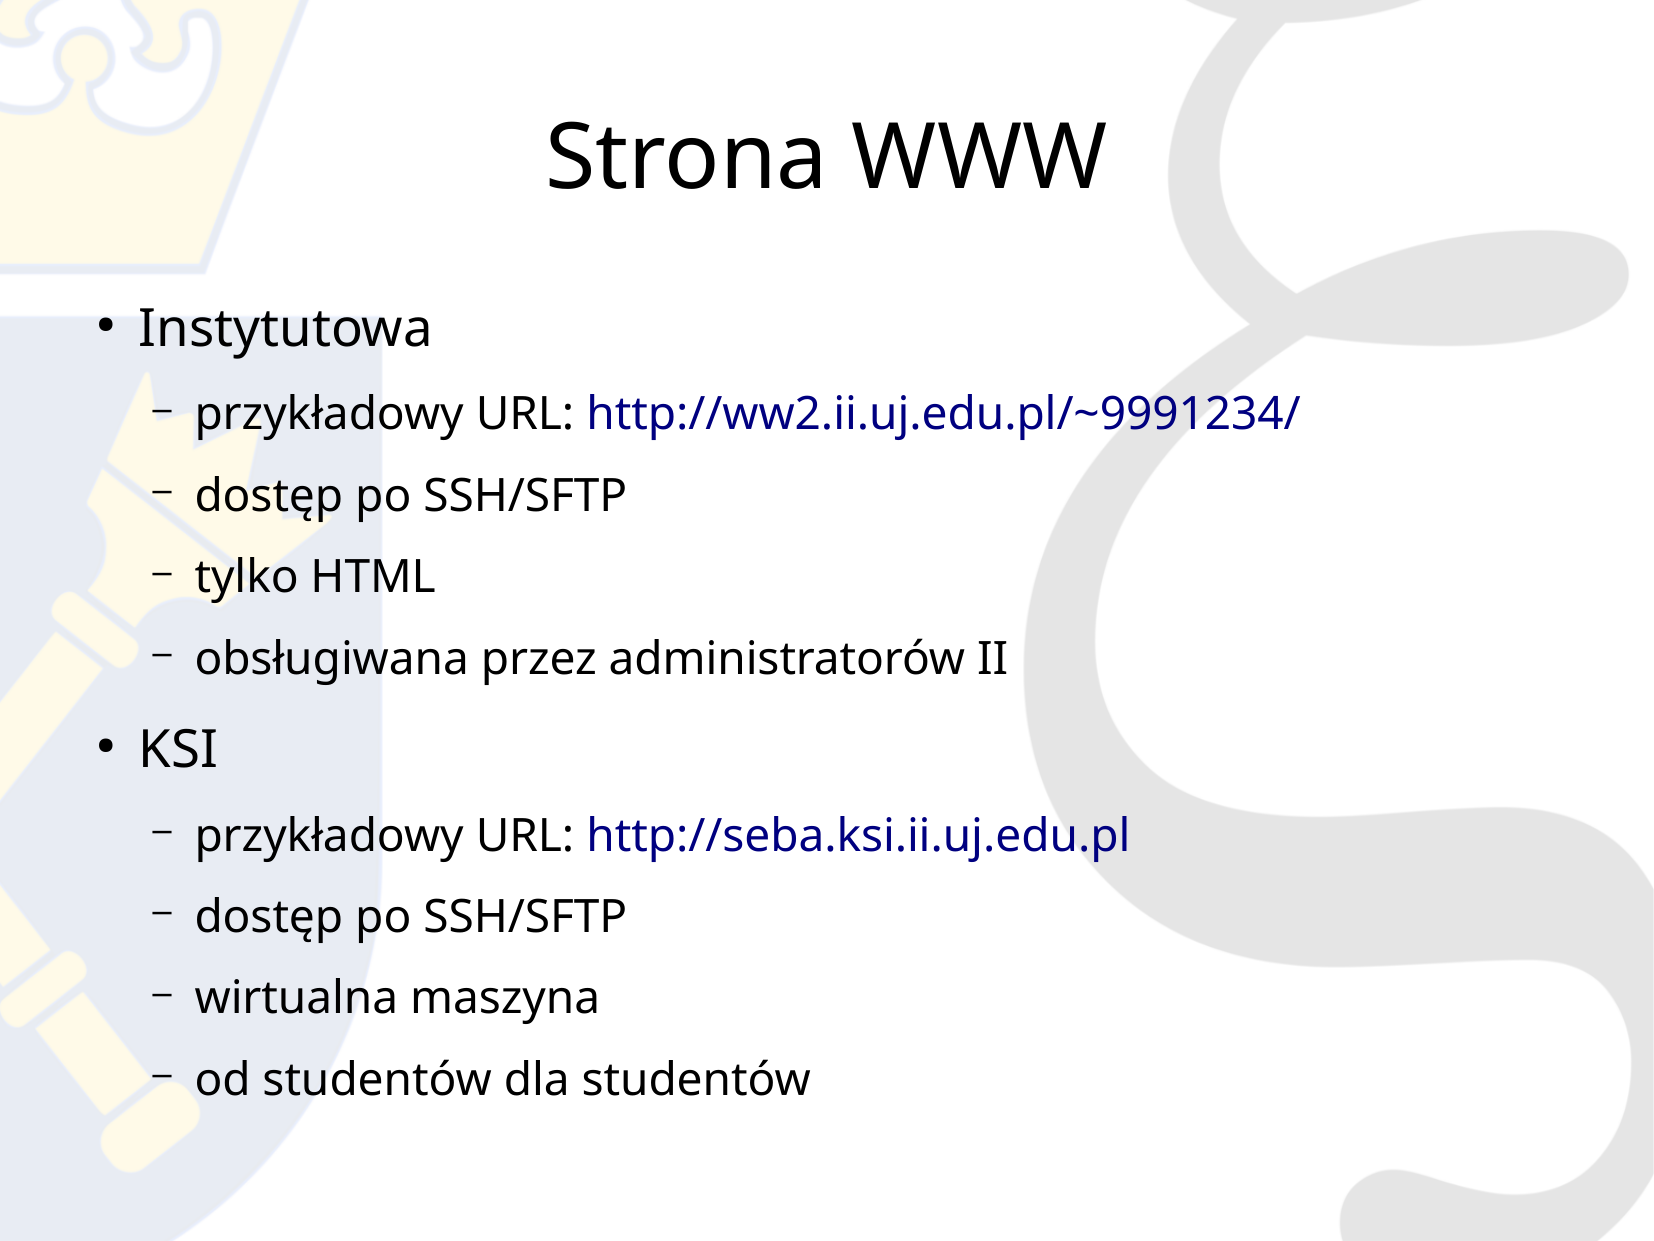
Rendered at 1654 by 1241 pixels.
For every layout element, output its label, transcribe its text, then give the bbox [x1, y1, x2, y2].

title Strona WWW [82, 49, 1571, 257]
list Instytutowa przykładowy URL: http://ww2.ii.uj.edu.pl/~9991234/ dostęp po SSH/SFTP tylko HTML obsługiwana przez administratorów II KSI przykładowy URL: http://seba.ksi.ii.uj.edu.pl dostęp po SSH/SFTP wirtualna maszyna od studentów dla studentów [82, 290, 1571, 1111]
picture [0, 0, 1654, 1241]
